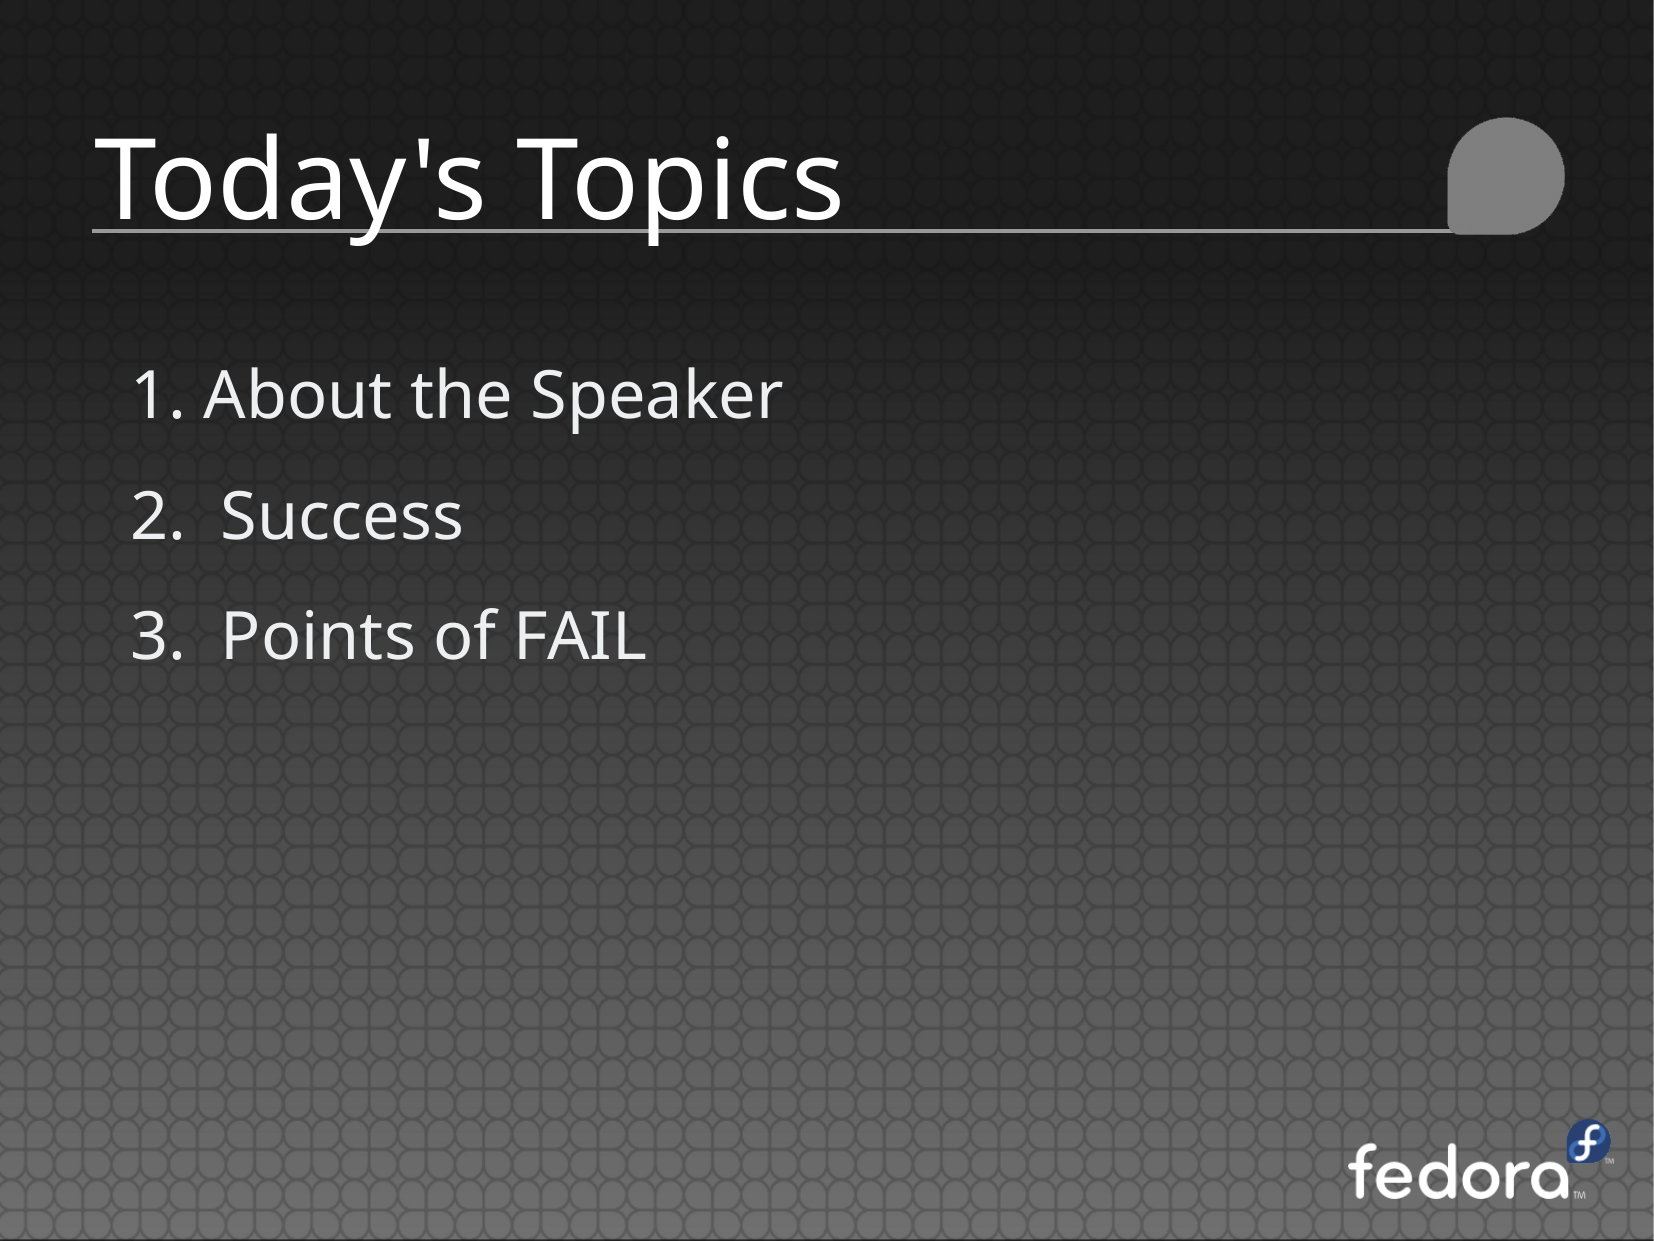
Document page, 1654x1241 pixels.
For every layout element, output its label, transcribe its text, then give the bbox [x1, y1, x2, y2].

picture [0, 0, 1654, 1241]
title Today's Topics [94, 100, 1426, 251]
list About the Speaker Success Points of FAIL [112, 227, 1501, 1163]
